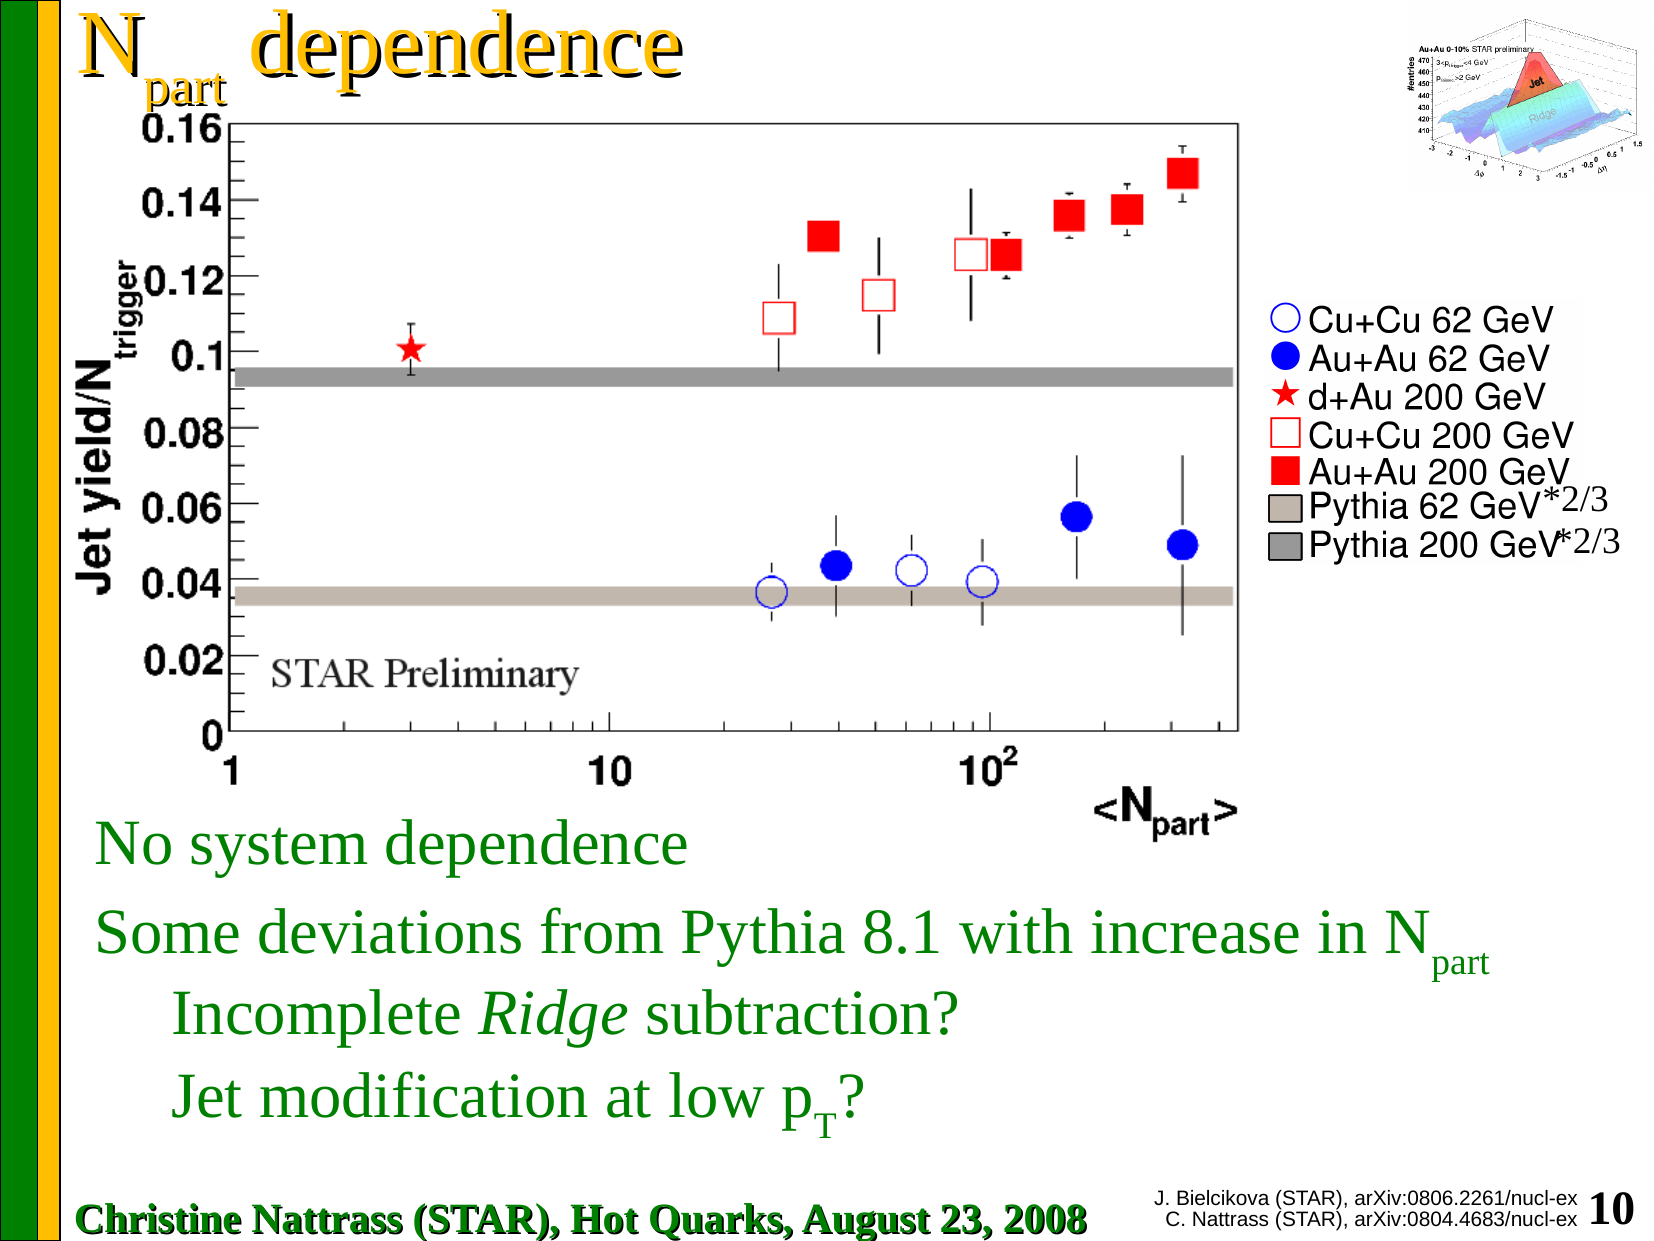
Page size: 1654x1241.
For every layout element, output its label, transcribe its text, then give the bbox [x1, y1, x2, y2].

text_box *2/3 [1527, 470, 1642, 528]
title Npart dependence [76, 0, 1407, 116]
picture [1407, 0, 1654, 193]
list No system dependence Some deviations from Pythia 8.1 with increase in Npart Incomplete Ridge subtraction? Jet modification at low pT? [76, 825, 1645, 1189]
text_box *2/3 [1539, 512, 1654, 570]
text_box J. Bielcikova (STAR), arXiv:0806.2261/nucl-ex C. Nattrass (STAR), arXiv:0804.4683/nucl-ex [1077, 1189, 1537, 1241]
picture [70, 112, 1254, 853]
text_box 10 [1537, 1174, 1651, 1241]
picture [1263, 299, 1583, 565]
